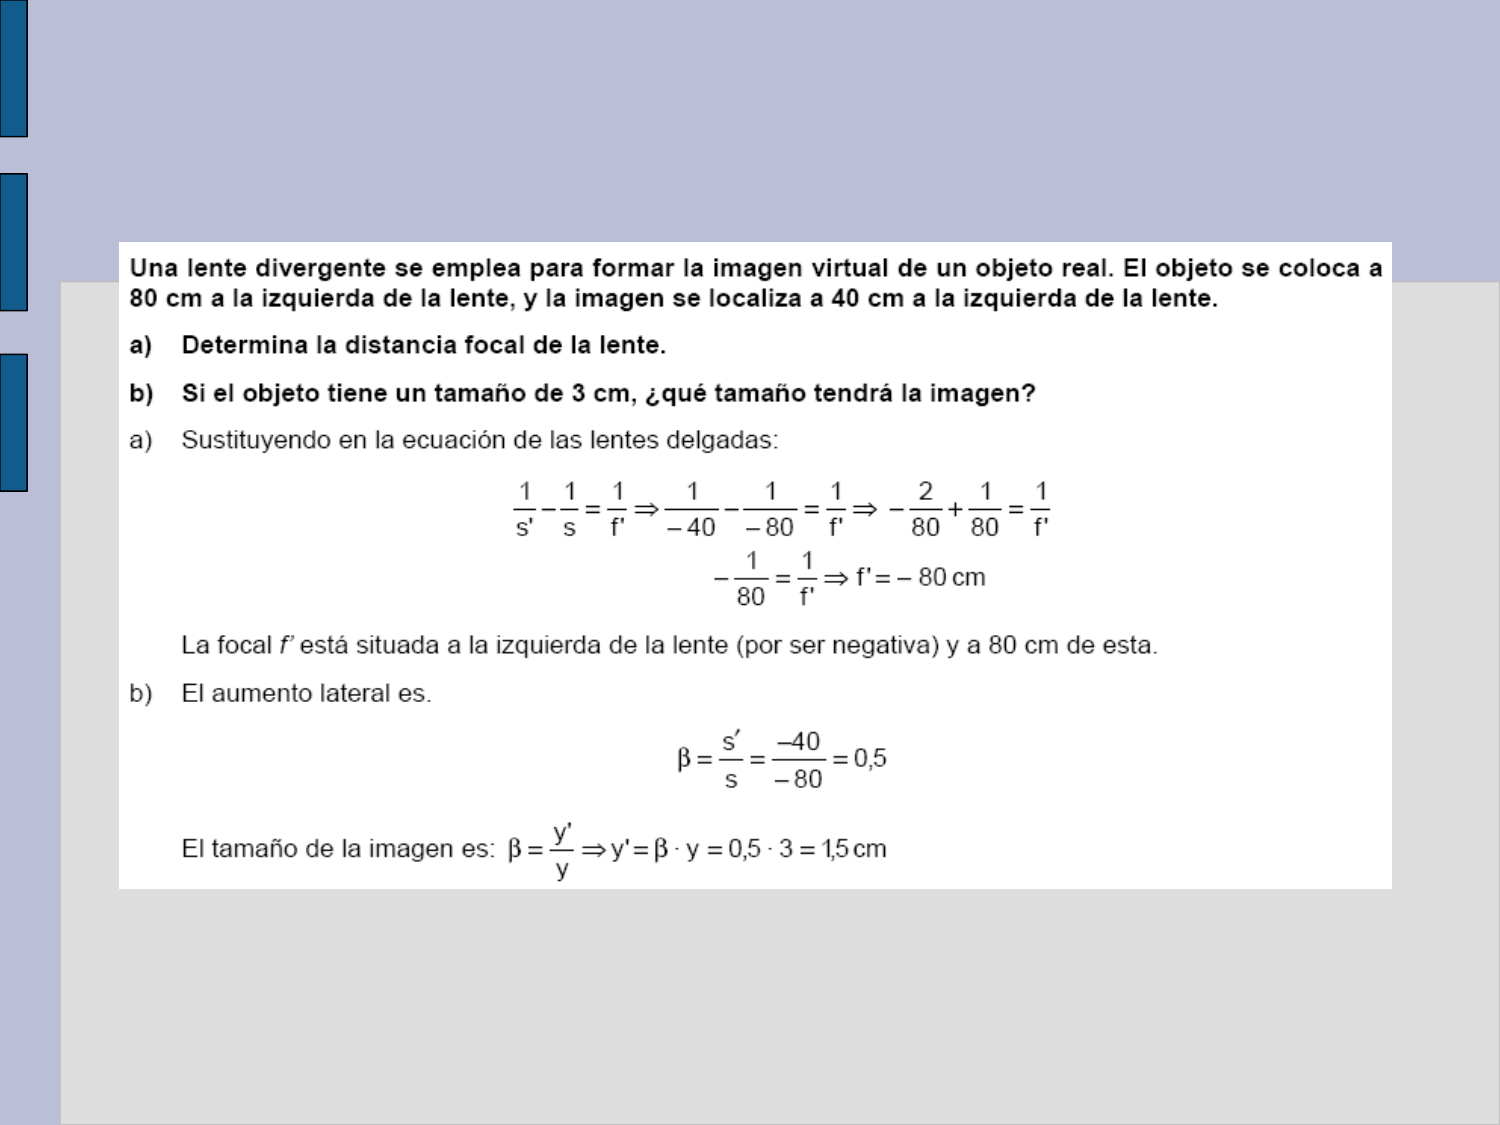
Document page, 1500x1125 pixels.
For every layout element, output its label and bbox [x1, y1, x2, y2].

picture [119, 242, 1392, 889]
